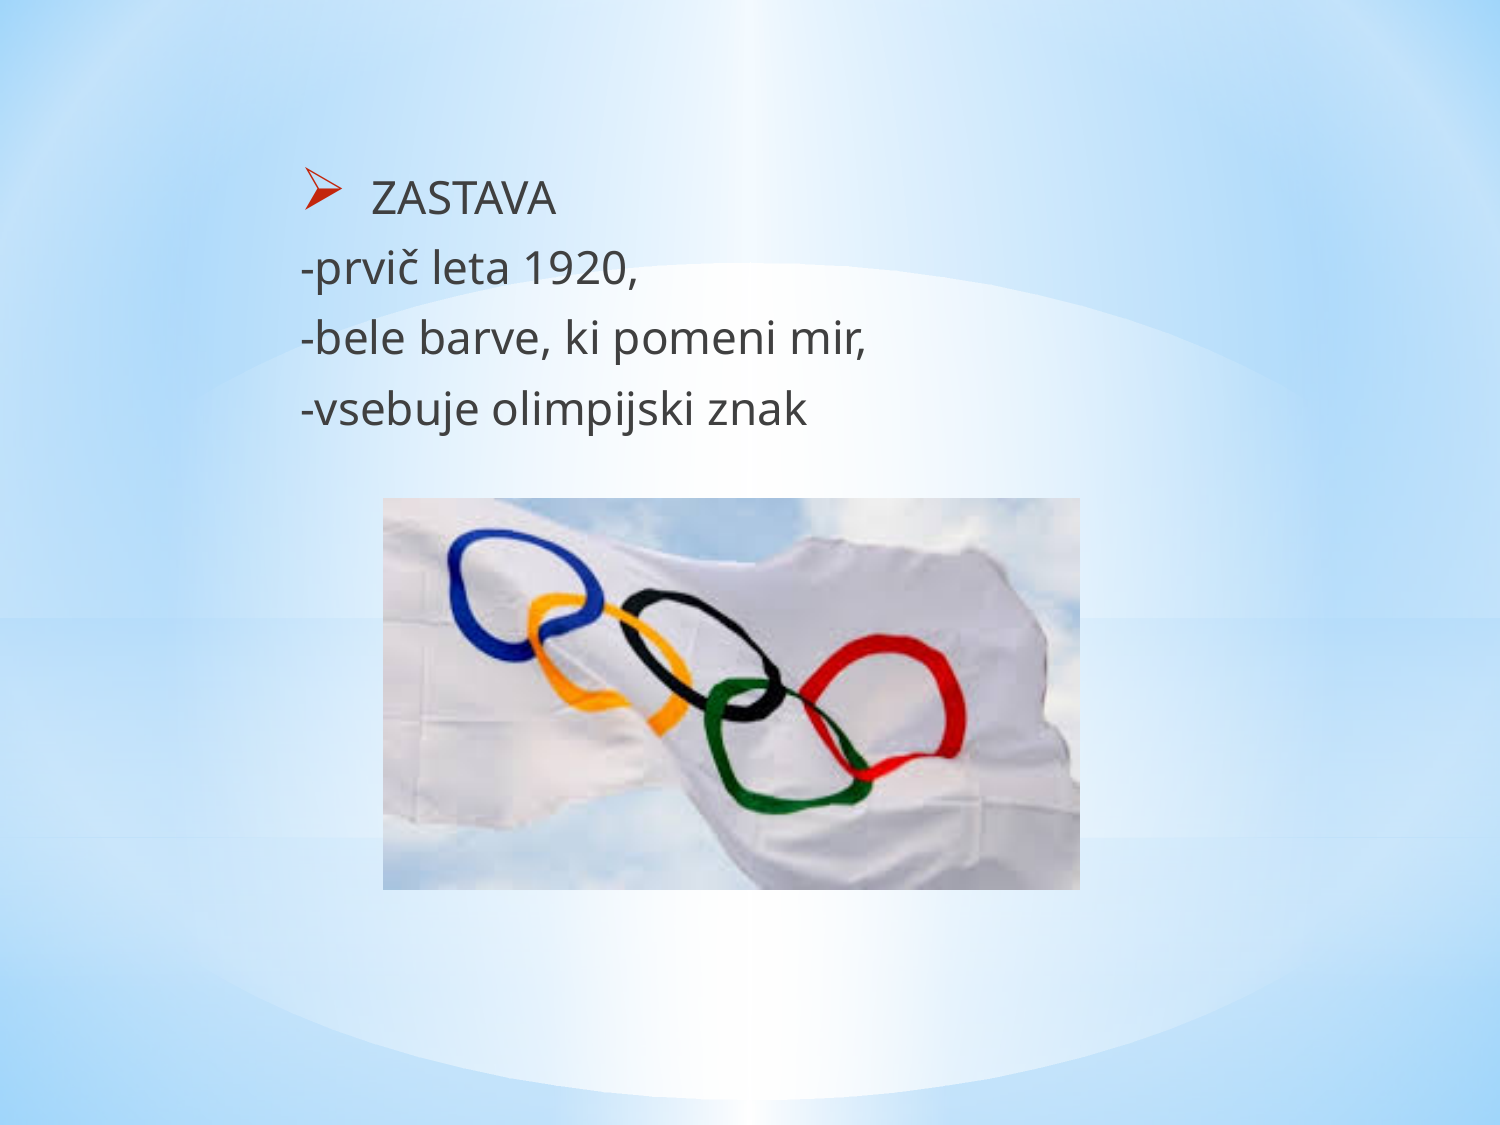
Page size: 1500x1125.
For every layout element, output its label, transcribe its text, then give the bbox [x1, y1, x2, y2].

picture [383, 498, 1080, 890]
list ZASTAVA -prvič leta 1920, -bele barve, ki pomeni mir, -vsebuje olimpijski znak [277, 160, 1328, 1035]
